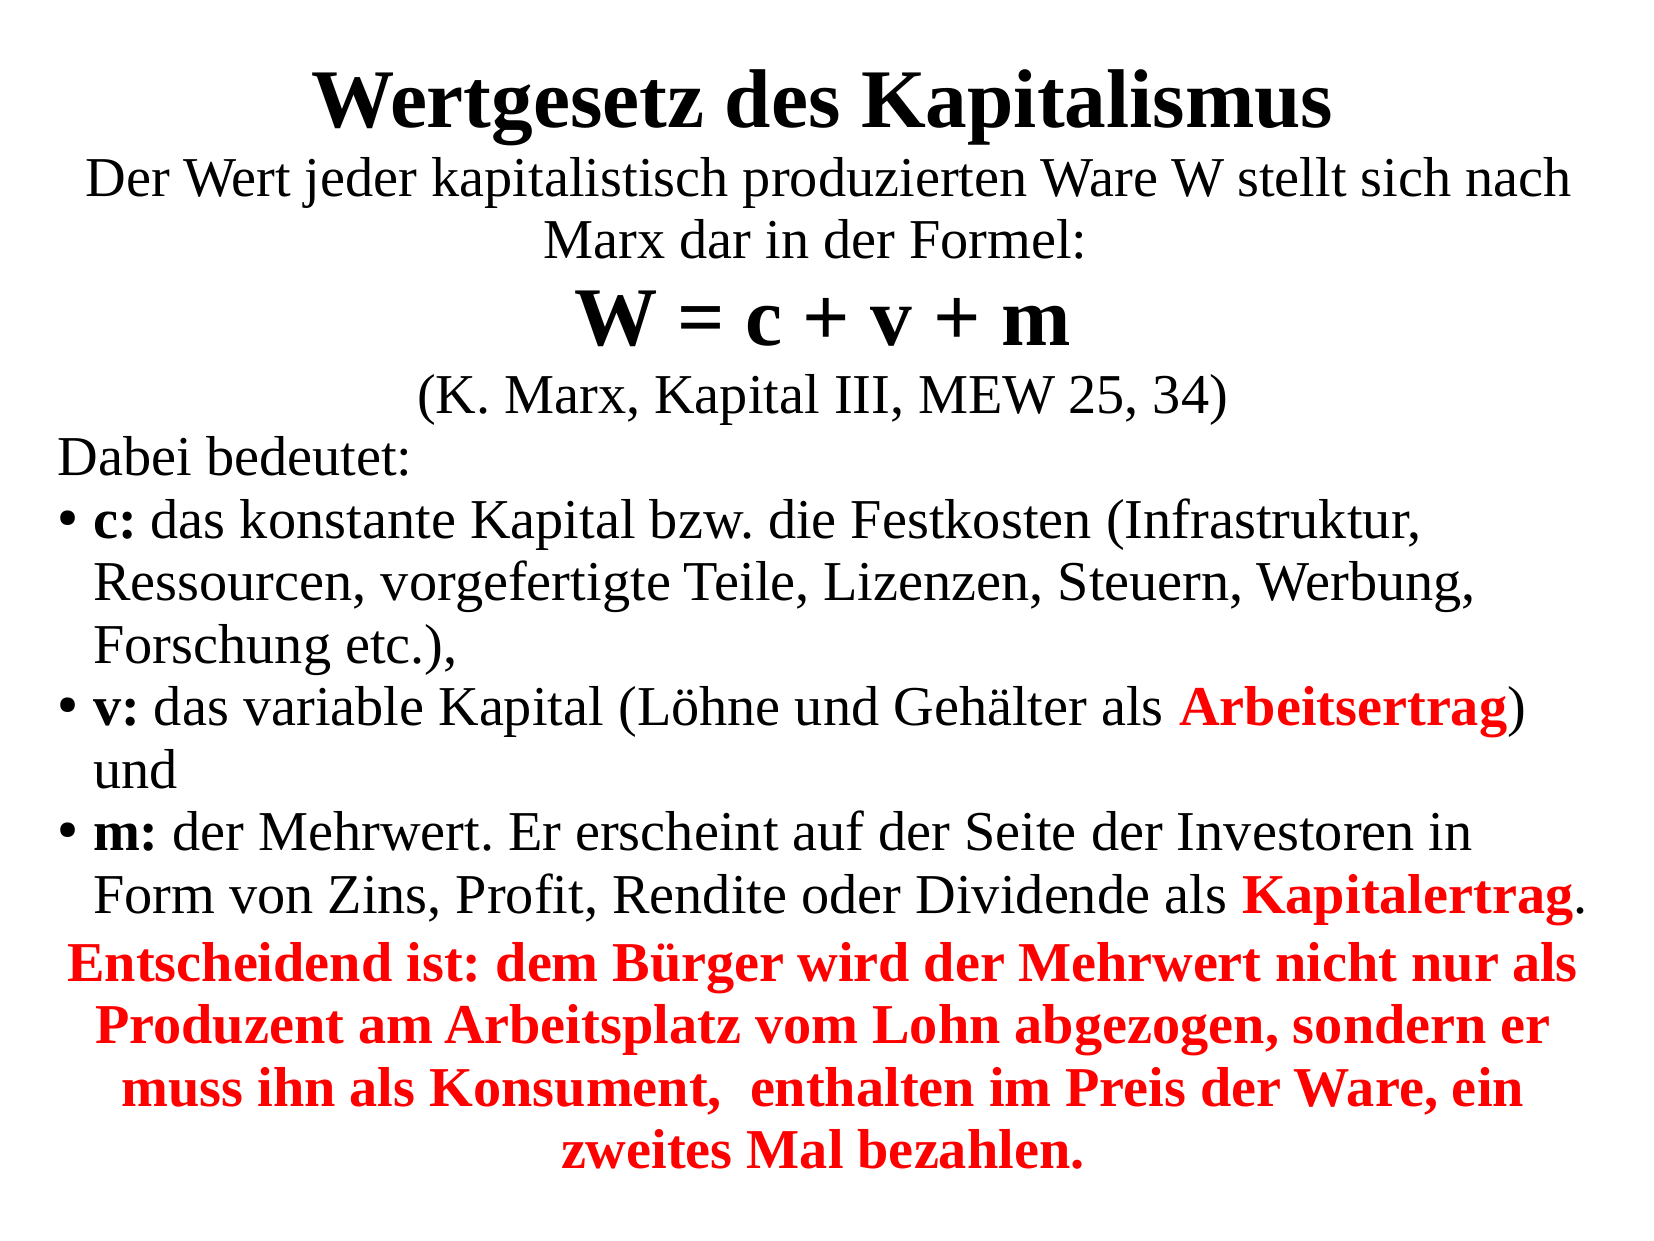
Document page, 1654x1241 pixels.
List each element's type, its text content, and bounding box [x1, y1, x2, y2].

text_box Wertgesetz des Kapitalismus Der Wert jeder kapitalistisch produzierten Ware W stellt sich nach Marx dar in der Formel: W = c + v + m (K. Marx, Kapital III, MEW 25, 34) Dabei bedeutet: c: das konstante Kapital bzw. die Festkosten (Infrastruktur, Ressourcen, vorgefertigte Teile, Lizenzen, Steuern, Werbung, Forschung etc.), v: das variable Kapital (Löhne und Gehälter als Arbeitsertrag) und m: der Mehrwert. Er erscheint auf der Seite der Investoren in Form von Zins, Profit, Rendite oder Dividende als Kapitalertrag. Entscheidend ist: dem Bürger wird der Mehrwert nicht nur als Produzent am Arbeitsplatz vom Lohn abgezogen, sondern er muss ihn als Konsument, enthalten im Preis der Ware, ein zweites Mal bezahlen. [42, 46, 1610, 1191]
